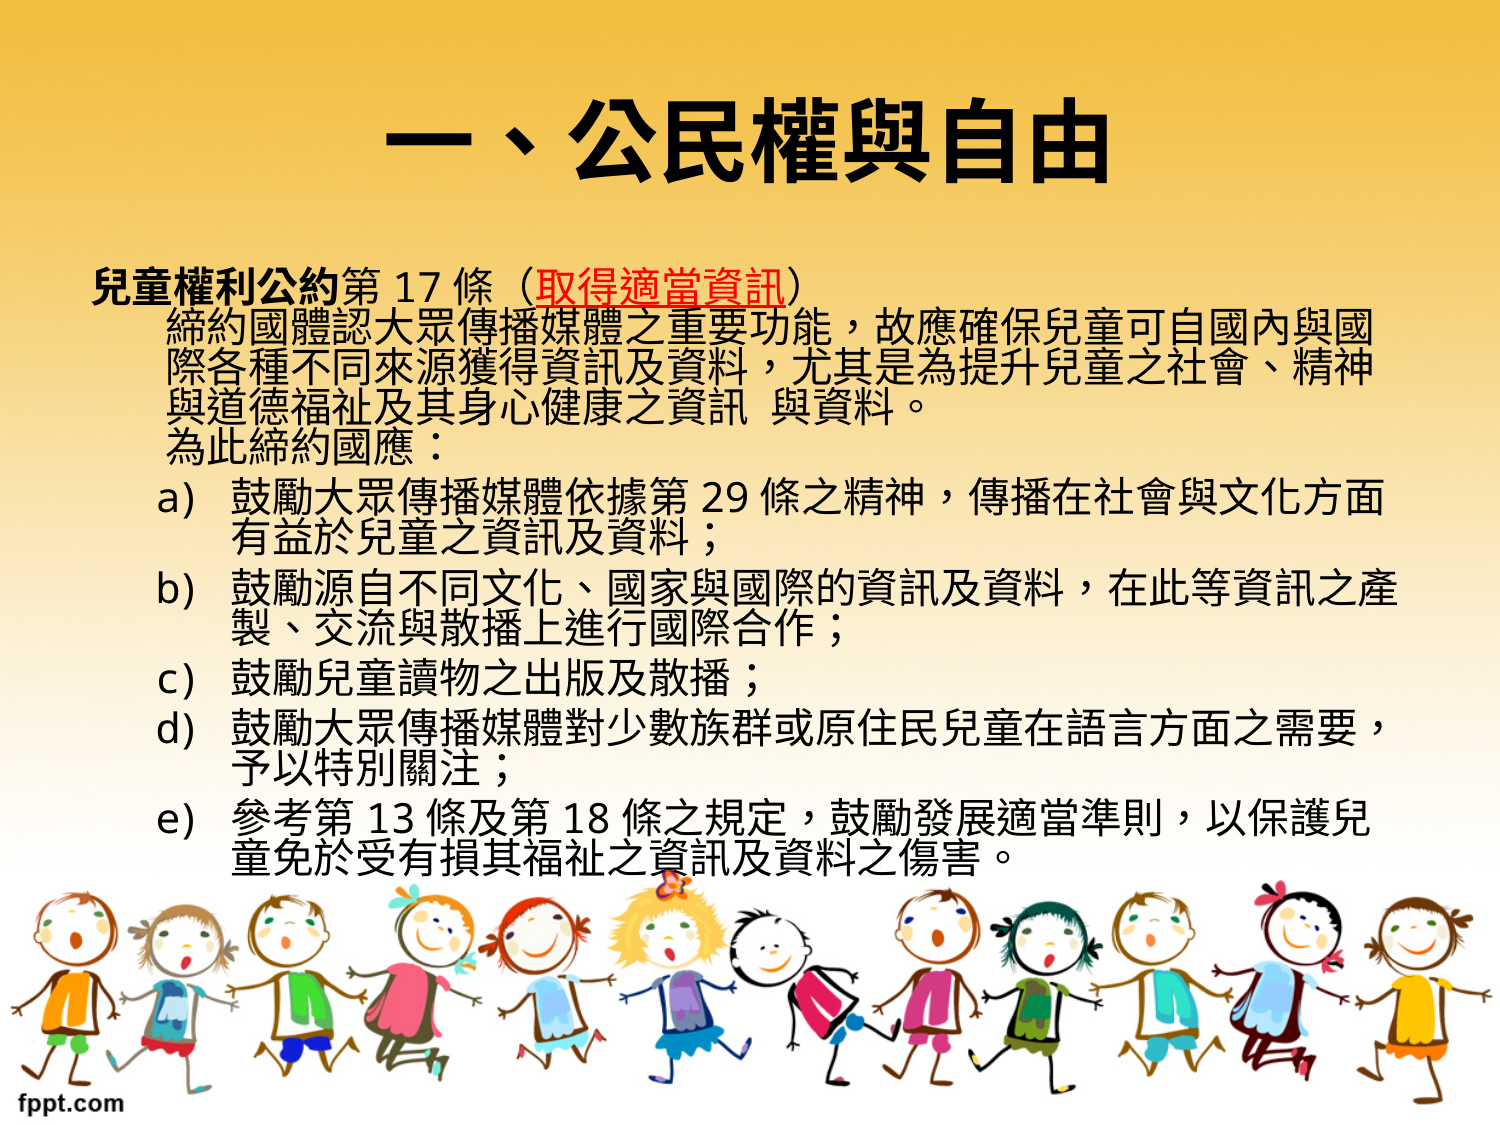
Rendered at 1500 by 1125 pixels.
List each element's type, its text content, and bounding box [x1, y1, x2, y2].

list 兒童權利公約第17條（取得適當資訊） 締約國體認大眾傳播媒體之重要功能，故應確保兒童可自國內與國際各種不同來源獲得資訊及資料，尤其是為提升兒童之社會、精神與道德福祉及其身心健康之資訊 與資料。 為此締約國應： 鼓勵大眾傳播媒體依據第29條之精神，傳播在社會與文化方面有益於兒童之資訊及資料； 鼓勵源自不同文化、國家與國際的資訊及資料，在此等資訊之產製、交流與散播上進行國際合作； 鼓勵兒童讀物之出版及散播； 鼓勵大眾傳播媒體對少數族群或原住民兒童在語言方面之需要，予以特別關注； 參考第13條及第18條之規定，鼓勵發展適當準則，以保護兒童免於受有損其福祉之資訊及資料之傷害。 [75, 262, 1426, 1005]
picture [0, 0, 1500, 1125]
title 一、公民權與自由 [75, 45, 1426, 233]
